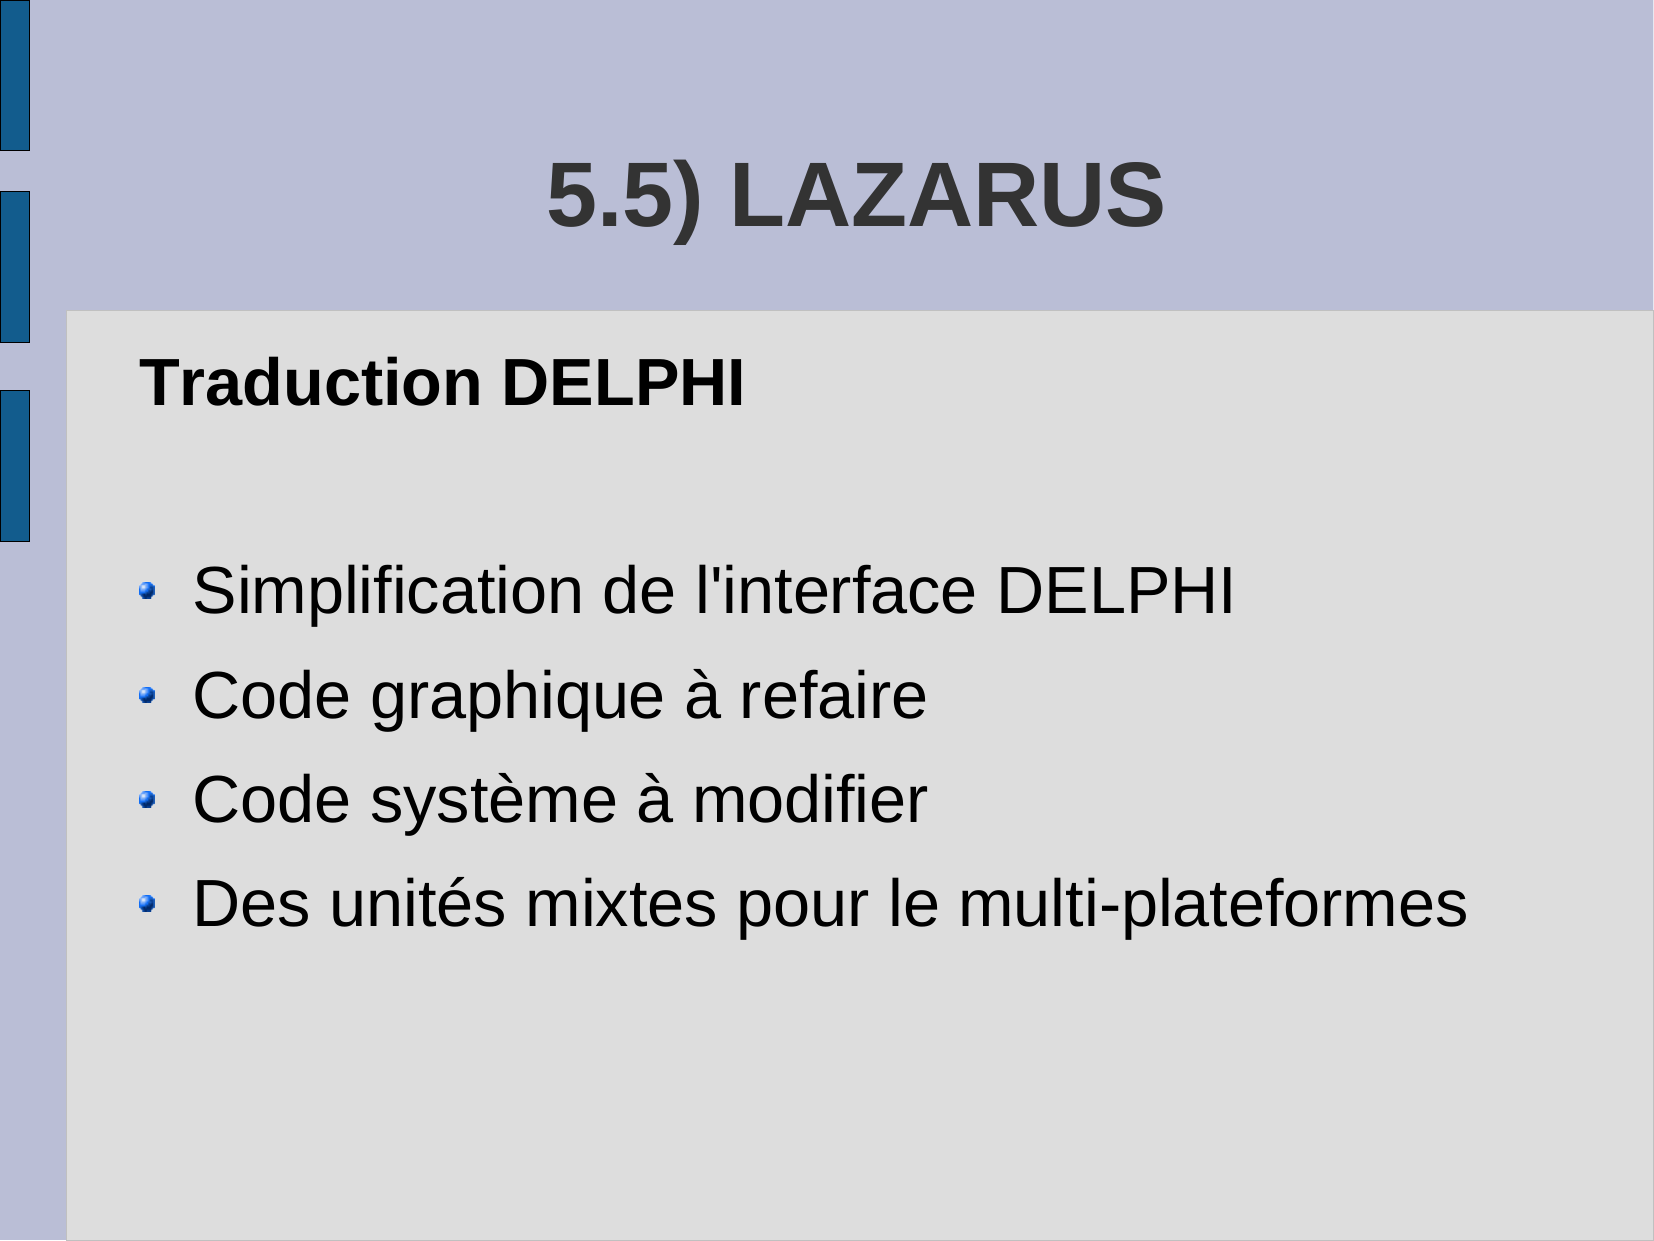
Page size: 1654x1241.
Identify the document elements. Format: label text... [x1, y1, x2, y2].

list Traduction DELPHI Simplification de l'interface DELPHI Code graphique à refaire Code système à modifier Des unités mixtes pour le multi-plateformes [121, 344, 1534, 1127]
title 5.5) LAZARUS [121, 91, 1534, 299]
